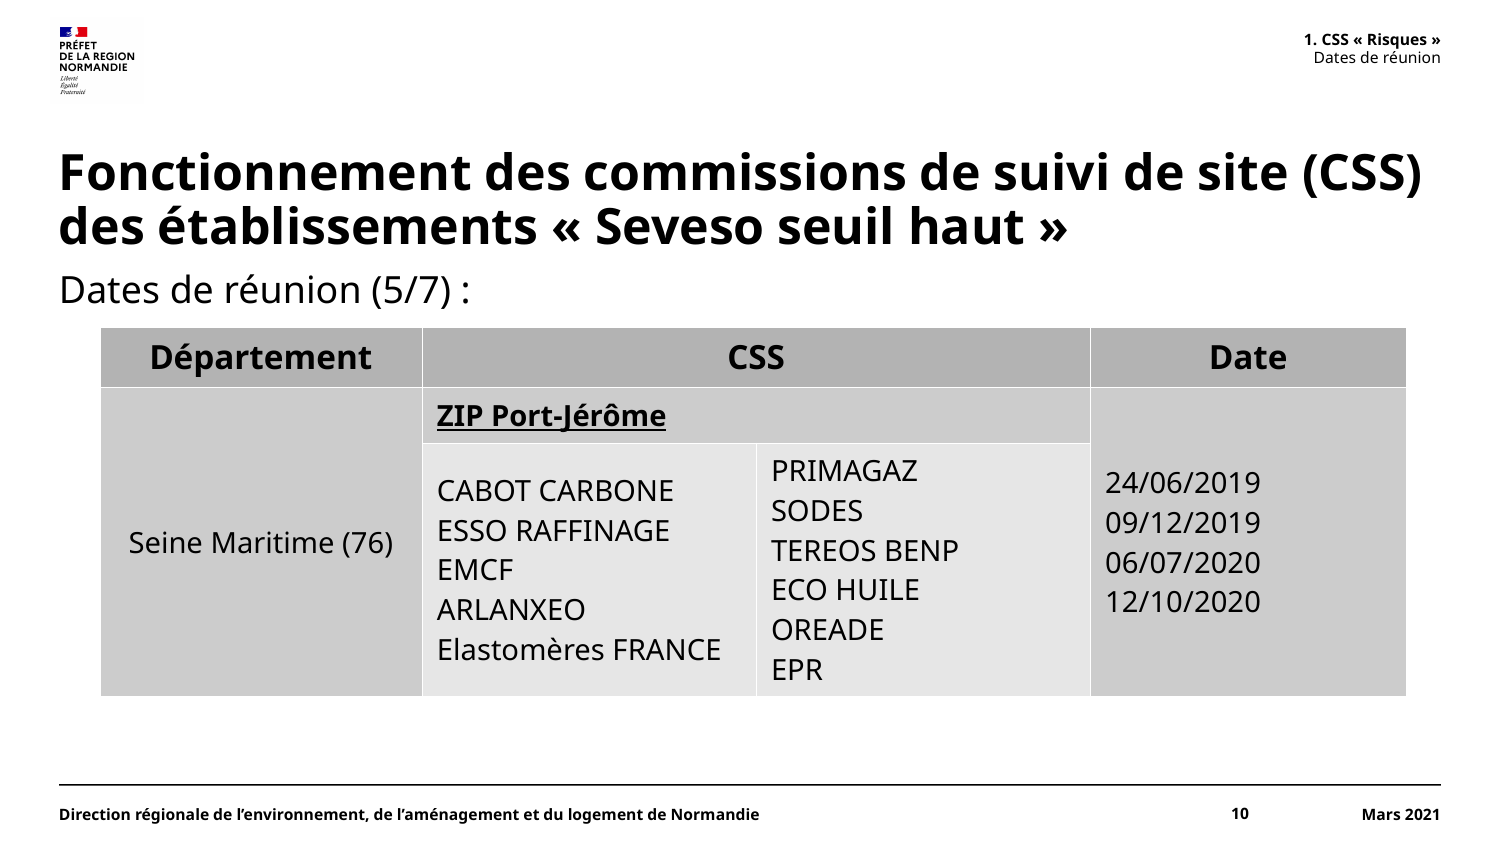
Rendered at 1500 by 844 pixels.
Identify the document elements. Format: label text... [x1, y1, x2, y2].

table_header Date [1091, 328, 1406, 387]
table_cell PRIMAGAZ SODES TEREOS BENP ECO HUILE OREADE EPR [757, 444, 1090, 696]
table_header CSS [423, 328, 1090, 387]
picture [50, 17, 144, 104]
slide_number <numéro> [1027, 784, 1249, 844]
list CSS « Risques » Dates de réunion [543, 29, 1441, 89]
table_cell CABOT CARBONE ESSO RAFFINAGE EMCF ARLANXEO Elastomères FRANCE [423, 444, 756, 696]
footer Direction régionale de l’environnement, de l’aménagement et du logement de Normandie [59, 784, 1027, 844]
table_cell ZIP Port-Jérôme [423, 388, 1090, 443]
list Dates de réunion (5/7) : [59, 265, 1454, 688]
table_header Département [101, 328, 422, 387]
table_cell 24/06/2019 09/12/2019 06/07/2020 12/10/2020 [1091, 388, 1406, 696]
table_cell Seine Maritime (76) [101, 388, 422, 696]
title Fonctionnement des commissions de suivi de site (CSS) des établissements « Seveso seuil haut » [59, 147, 1441, 265]
slide_number Mars 2021 [1249, 784, 1441, 844]
